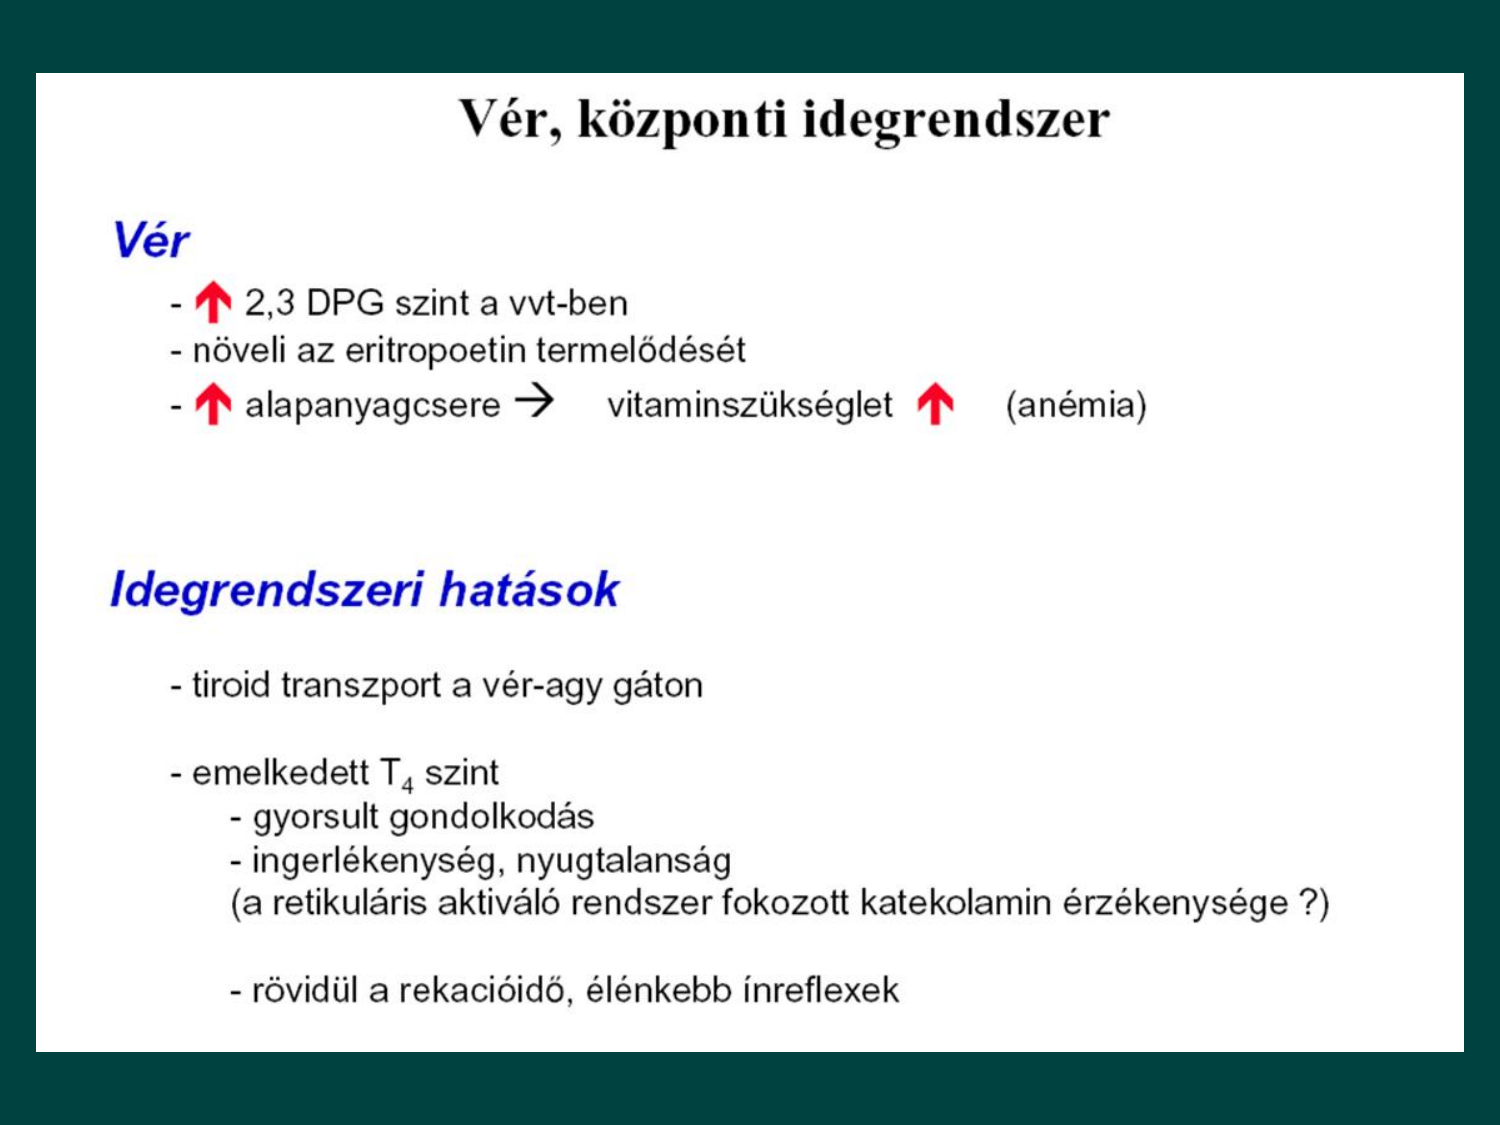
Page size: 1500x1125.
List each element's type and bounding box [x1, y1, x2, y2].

picture [36, 73, 1464, 1052]
